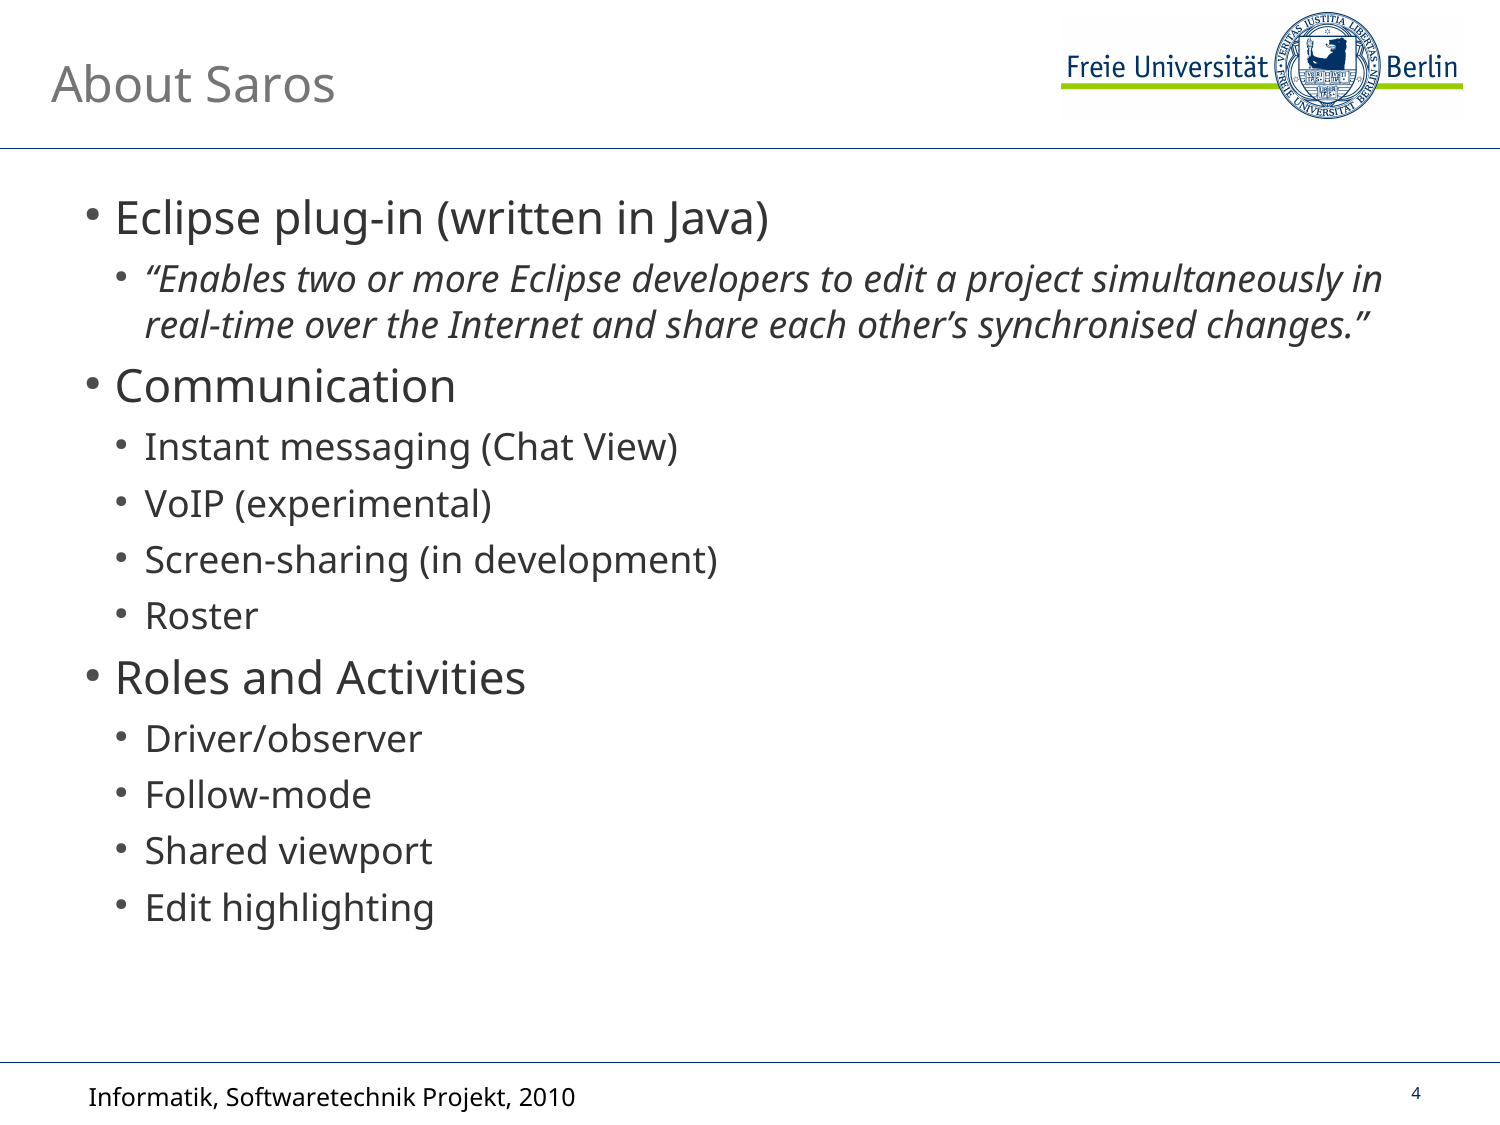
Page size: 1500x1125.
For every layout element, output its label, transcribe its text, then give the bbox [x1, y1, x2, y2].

list Eclipse plug-in (written in Java) “Enables two or more Eclipse developers to edit a project simultaneously in real-time over the Internet and share each other’s synchronised changes.” Communication Instant messaging (Chat View) VoIP (experimental) Screen-sharing (in development) Roster Roles and Activities Driver/observer Follow-mode Shared viewport Edit highlighting [54, 187, 1426, 1051]
title About Saros [51, 61, 1238, 113]
picture [1061, 12, 1463, 119]
